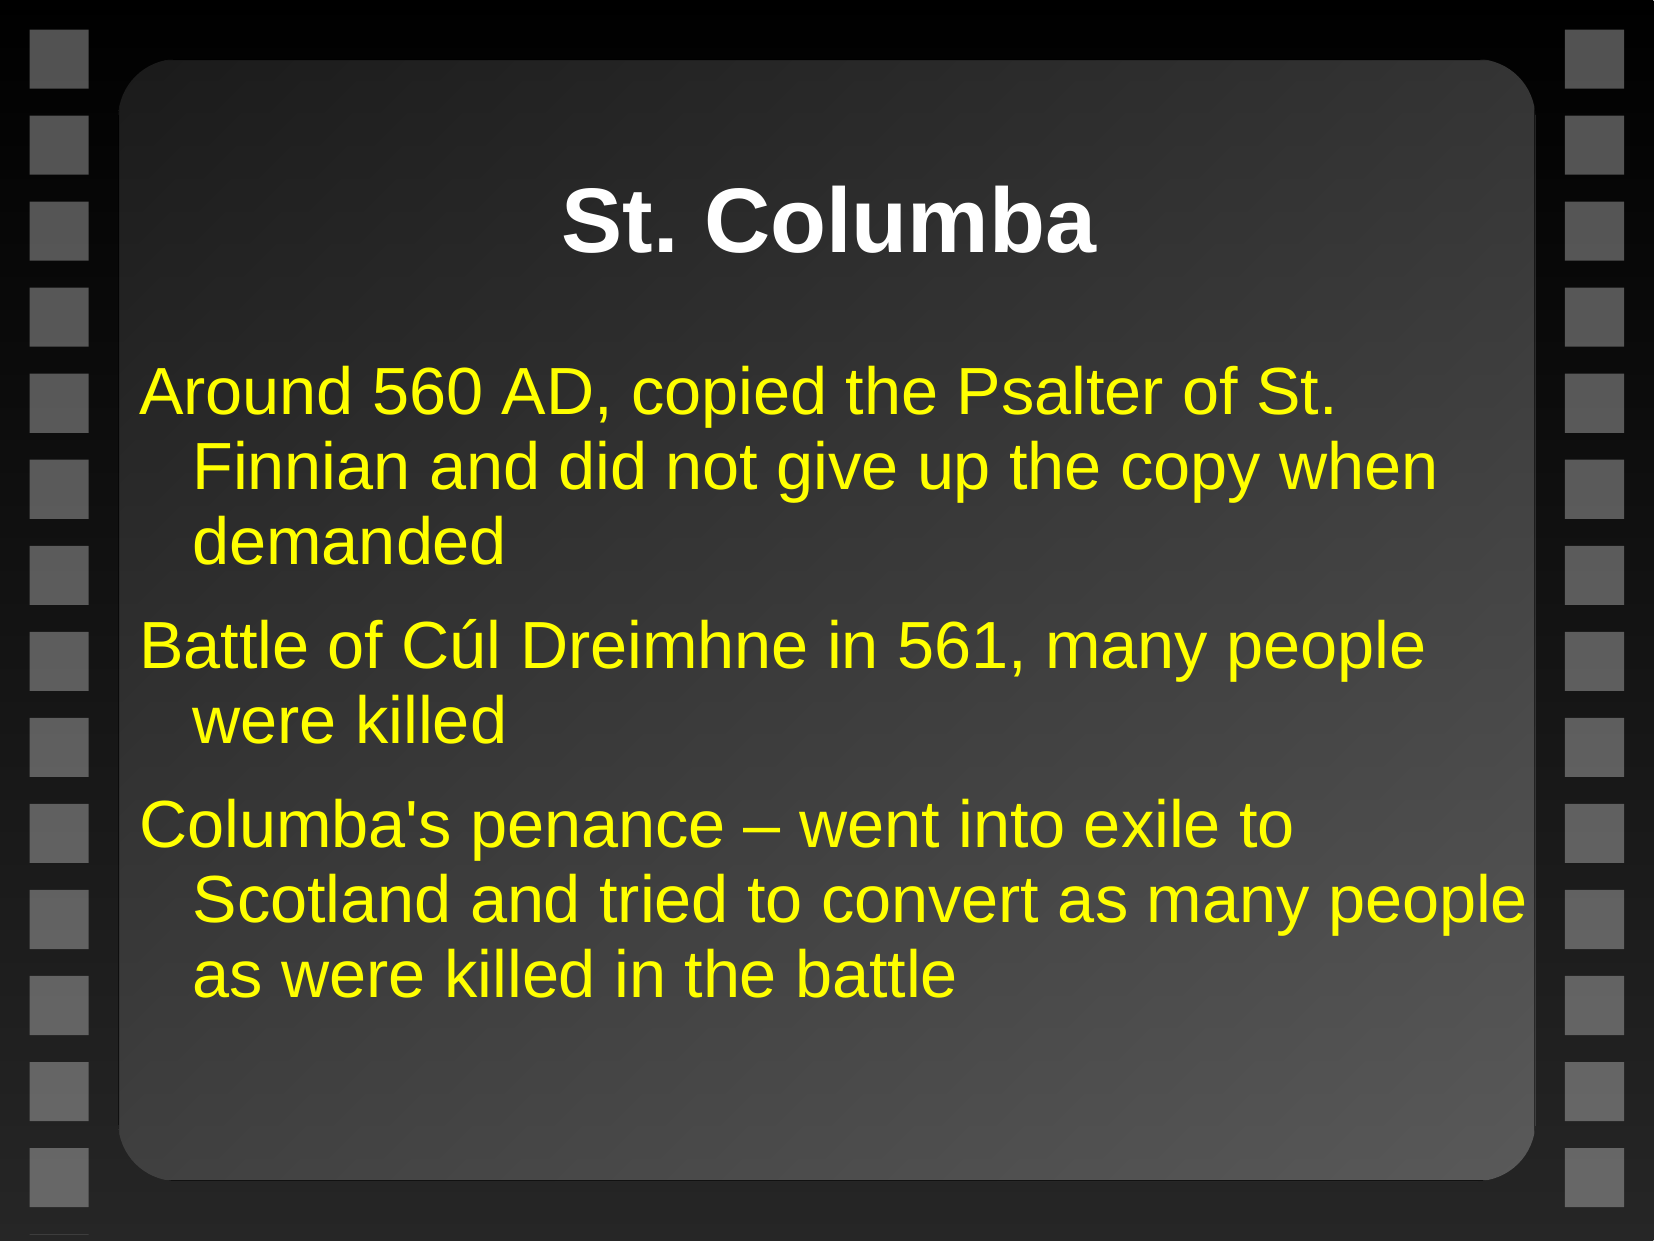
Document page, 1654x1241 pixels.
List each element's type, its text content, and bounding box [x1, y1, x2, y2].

title St. Columba [123, 117, 1536, 325]
list Around 560 AD, copied the Psalter of St. Finnian and did not give up the copy when demanded Battle of Cúl Dreimhne in 561, many people were killed Columba's penance – went into exile to Scotland and tried to convert as many people as were killed in the battle [121, 354, 1534, 1127]
